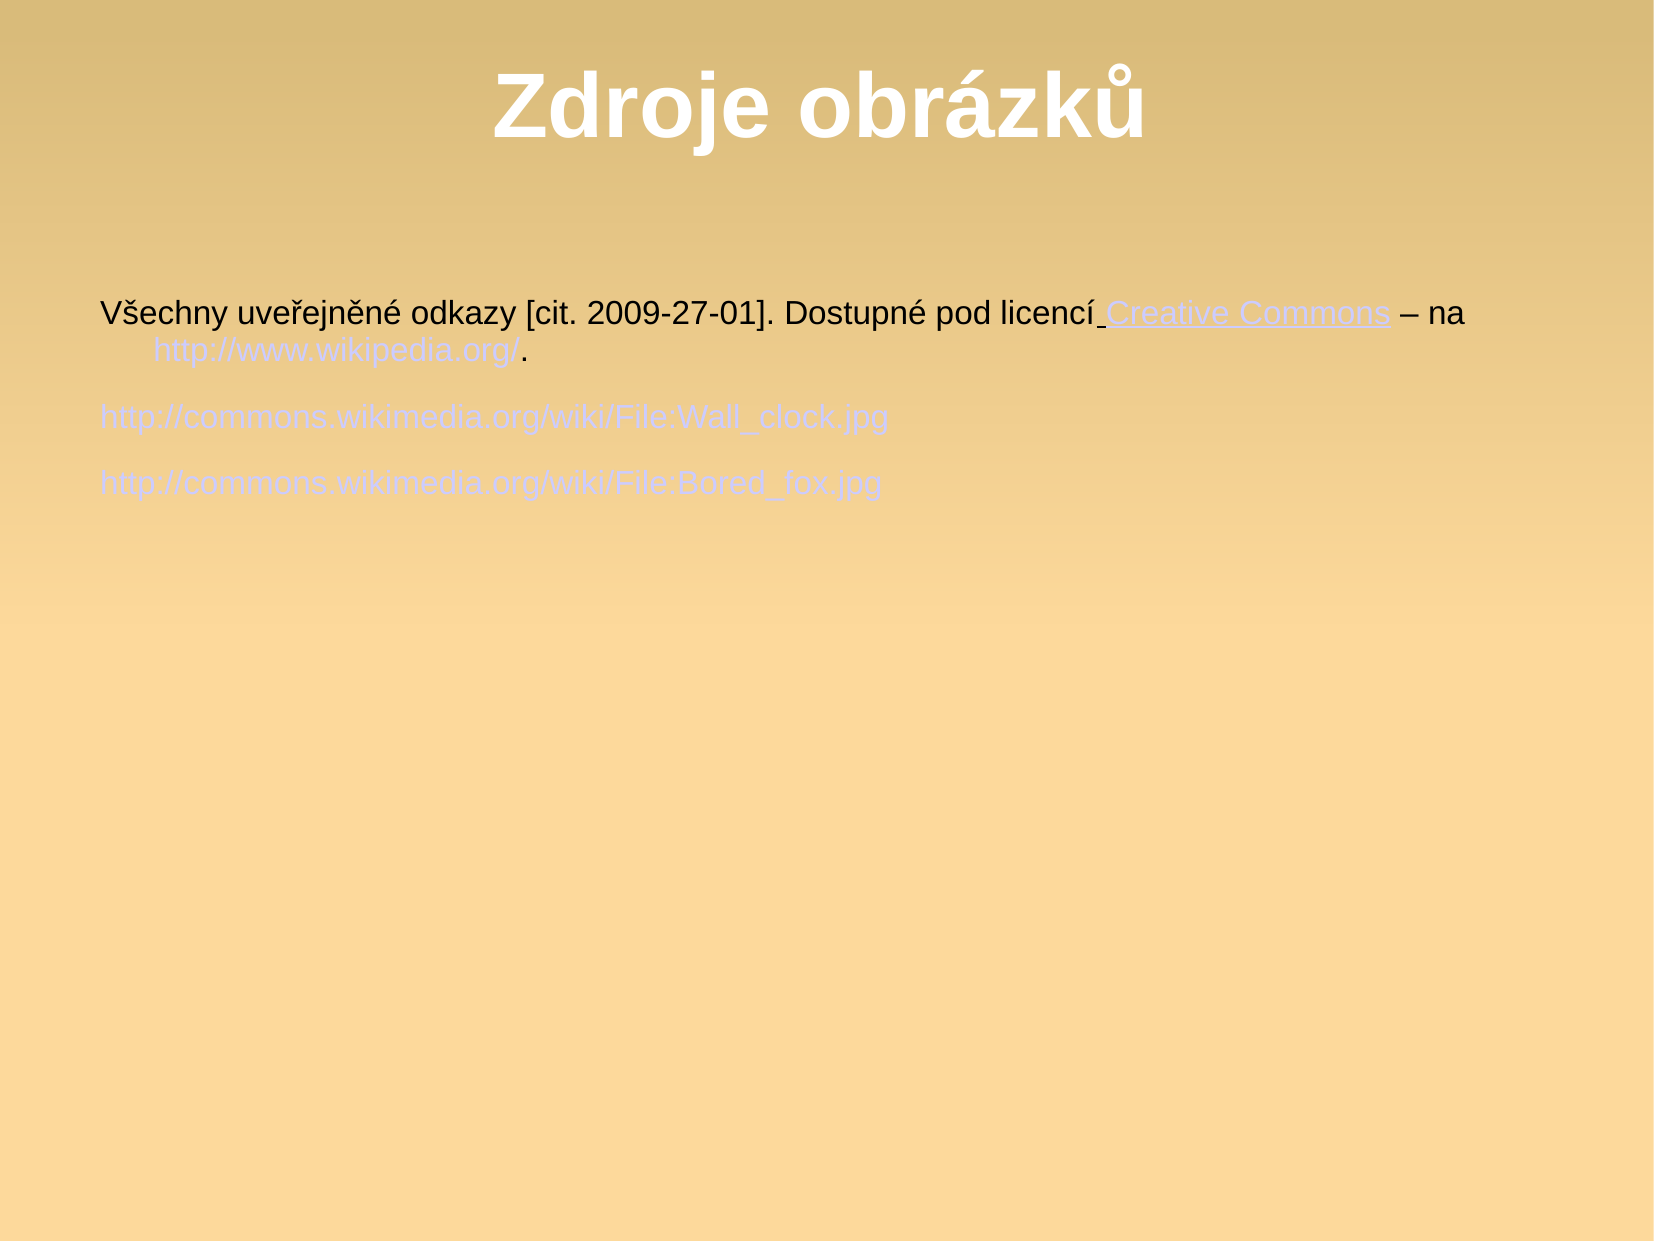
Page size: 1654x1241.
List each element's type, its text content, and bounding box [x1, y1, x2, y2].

title Zdroje obrázků [76, 0, 1565, 208]
picture [0, 0, 1654, 1241]
list Všechny uveřejněné odkazy [cit. 2009-27-01]. Dostupné pod licencí Creative Commons – na http://www.wikipedia.org/. http://commons.wikimedia.org/wiki/File:Wall_clock.jpg http://commons.wikimedia.org/wiki/File:Bored_fox.jpg [82, 290, 1571, 1094]
